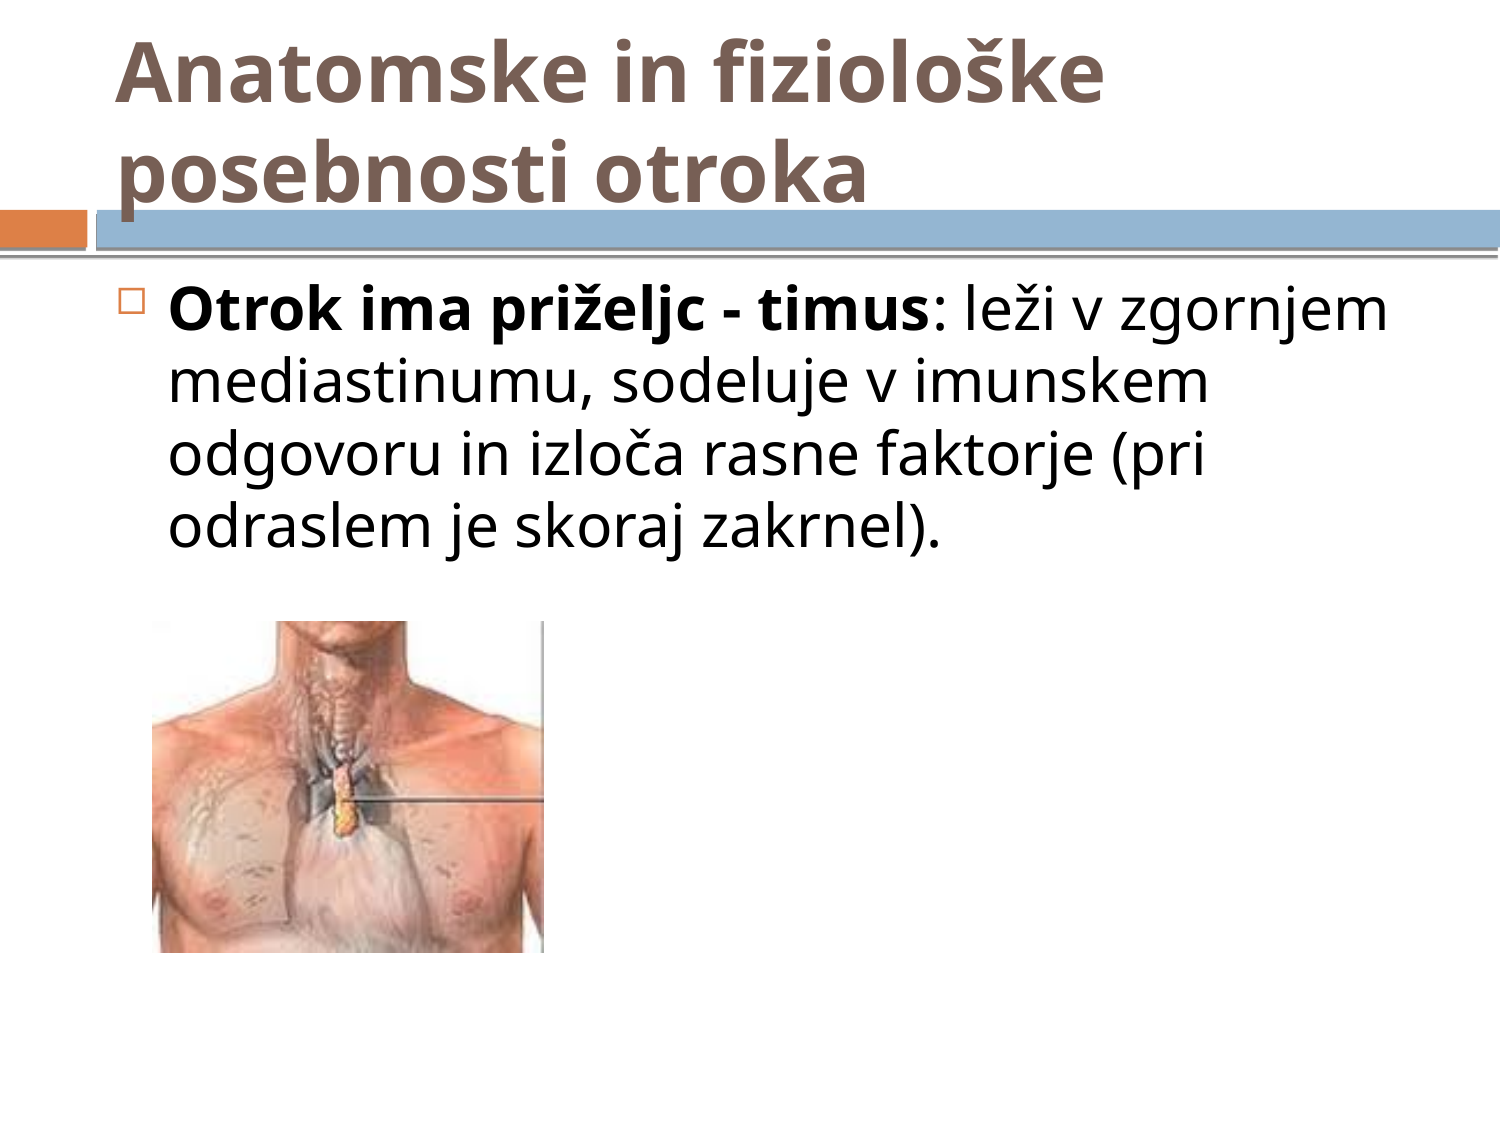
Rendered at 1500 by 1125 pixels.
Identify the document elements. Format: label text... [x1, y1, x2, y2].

picture [152, 621, 544, 953]
title Anatomske in fiziološke posebnosti otroka [100, 37, 1438, 200]
list Otrok ima priželjc - timus: leži v zgornjem mediastinumu, sodeluje v imunskem odgovoru in izloča rasne faktorje (pri odraslem je skoraj zakrnel). [100, 262, 1438, 1000]
